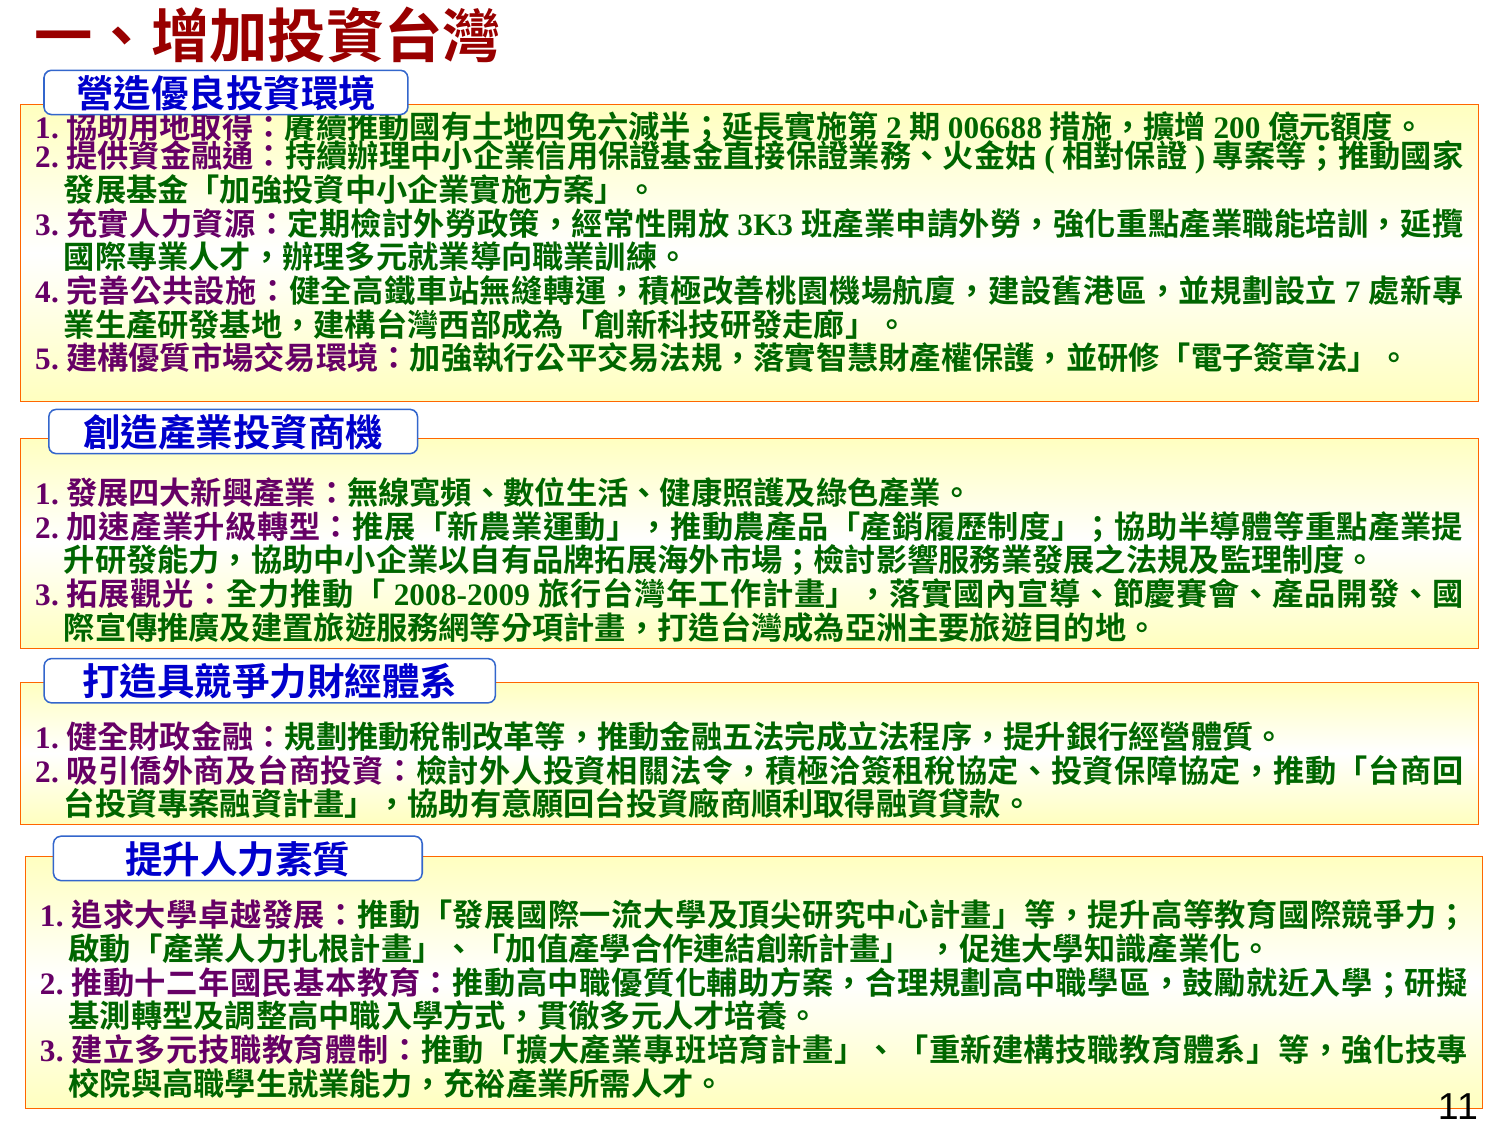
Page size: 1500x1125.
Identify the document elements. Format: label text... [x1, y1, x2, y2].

text_box 提升人力素質 [53, 836, 423, 881]
text_box 1.協助用地取得：賡續推動國有土地四免六減半；延長實施第2期006688措施，擴增200億元額度。 2.提供資金融通：持續辦理中小企業信用保證基金直接保證業務、火金姑(相對保證)專案等；推動國家發展基金「加強投資中小企業實施方案」。 3.充實人力資源：定期檢討外勞政策，經常性開放3K3班產業申請外勞，強化重點產業職能培訓，延攬國際專業人才，辦理多元就業導向職業訓練。 4.完善公共設施：健全高鐵車站無縫轉運，積極改善桃園機場航廈，建設舊港區，並規劃設立7處新專業生產研發基地，建構台灣西部成為「創新科技研發走廊」。 5.建構優質市場交易環境：加強執行公平交易法規，落實智慧財產權保護，並研修「電子簽章法」。 [20, 104, 1479, 402]
text_box 1.追求大學卓越發展：推動「發展國際一流大學及頂尖研究中心計畫」等，提升高等教育國際競爭力；啟動「產業人力扎根計畫」、「加值產學合作連結創新計畫」 ，促進大學知識產業化。 2.推動十二年國民基本教育：推動高中職優質化輔助方案，合理規劃高中職學區，鼓勵就近入學；研擬基測轉型及調整高中職入學方式，貫徹多元人才培養。 3.建立多元技職教育體制：推動「擴大產業專班培育計畫」、「重新建構技職教育體系」等，強化技專校院與高職學生就業能力，充裕產業所需人才。 [25, 856, 1483, 1109]
text_box 1.健全財政金融：規劃推動稅制改革等，推動金融五法完成立法程序，提升銀行經營體質。 2.吸引僑外商及台商投資：檢討外人投資相關法令，積極洽簽租稅協定、投資保障協定，推動「台商回台投資專案融資計畫」，協助有意願回台投資廠商順利取得融資貸款。 [20, 682, 1479, 825]
text_box 創造產業投資商機 [48, 409, 418, 454]
text_box 11 [1423, 1074, 1500, 1125]
text_box 1.發展四大新興產業：無線寬頻、數位生活、健康照護及綠色產業。 2.加速產業升級轉型：推展「新農業運動」，推動農產品「產銷履歷制度」；協助半導體等重點產業提升研發能力，協助中小企業以自有品牌拓展海外市場；檢討影響服務業發展之法規及監理制度。 3.拓展觀光：全力推動「2008-2009旅行台灣年工作計畫」，落實國內宣導、節慶賽會、產品開發、國際宣傳推廣及建置旅遊服務網等分項計畫，打造台灣成為亞洲主要旅遊目的地。 [20, 438, 1479, 649]
text_box 打造具競爭力財經體系 [44, 658, 496, 703]
text_box 營造優良投資環境 [43, 70, 408, 115]
text_box 一、增加投資台灣 [20, 0, 847, 78]
